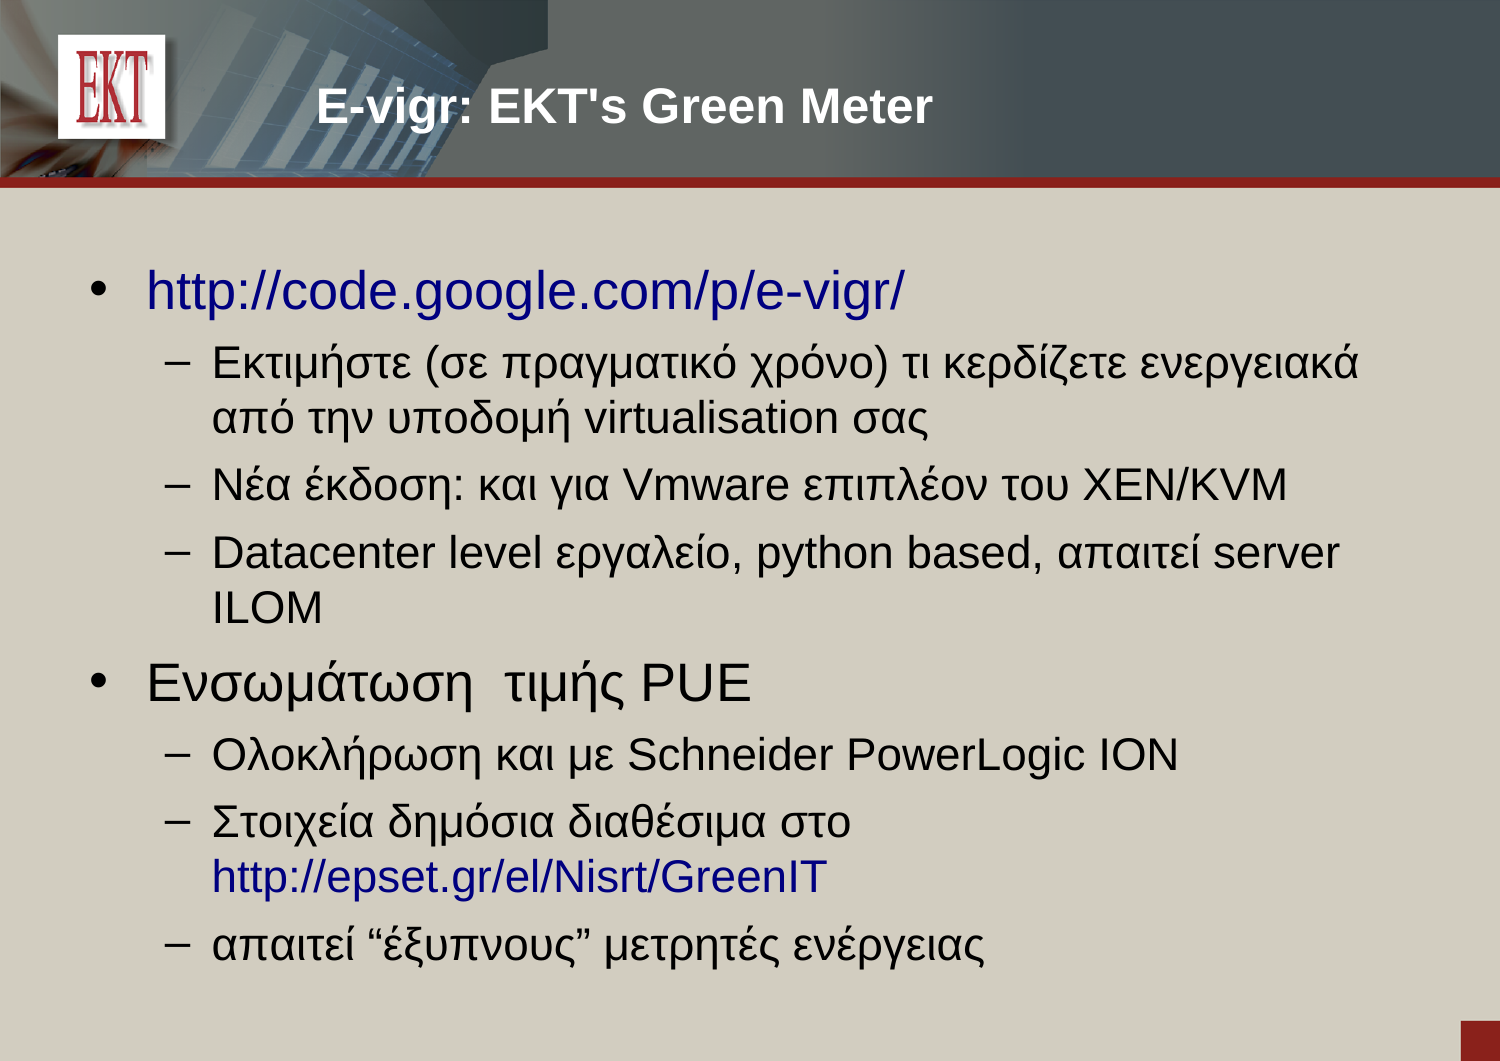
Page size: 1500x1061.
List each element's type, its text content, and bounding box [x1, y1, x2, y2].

title E-vigr: EKT's Green Meter [301, 42, 1426, 165]
picture [0, 0, 1500, 1061]
list http://code.google.com/p/e-vigr/ Εκτιμήστε (σε πραγματικό χρόνο) τι κερδίζετε ενεργειακά από την υποδομή virtualisation σας Νέα έκδοση: και για Vmware επιπλέον του XEN/KVM Datacenter level εργαλείο, python based, απαιτεί server ILOM Ενσωμάτωση τιμής PUE Ολοκλήρωση και με Schneider PowerLogic ΙΟΝ Στοιχεία δημόσια διαθέσιμα στο http://epset.gr/el/Nisrt/GreenIT απαιτεί “έξυπνους” μετρητές ενέργειας [75, 247, 1426, 977]
